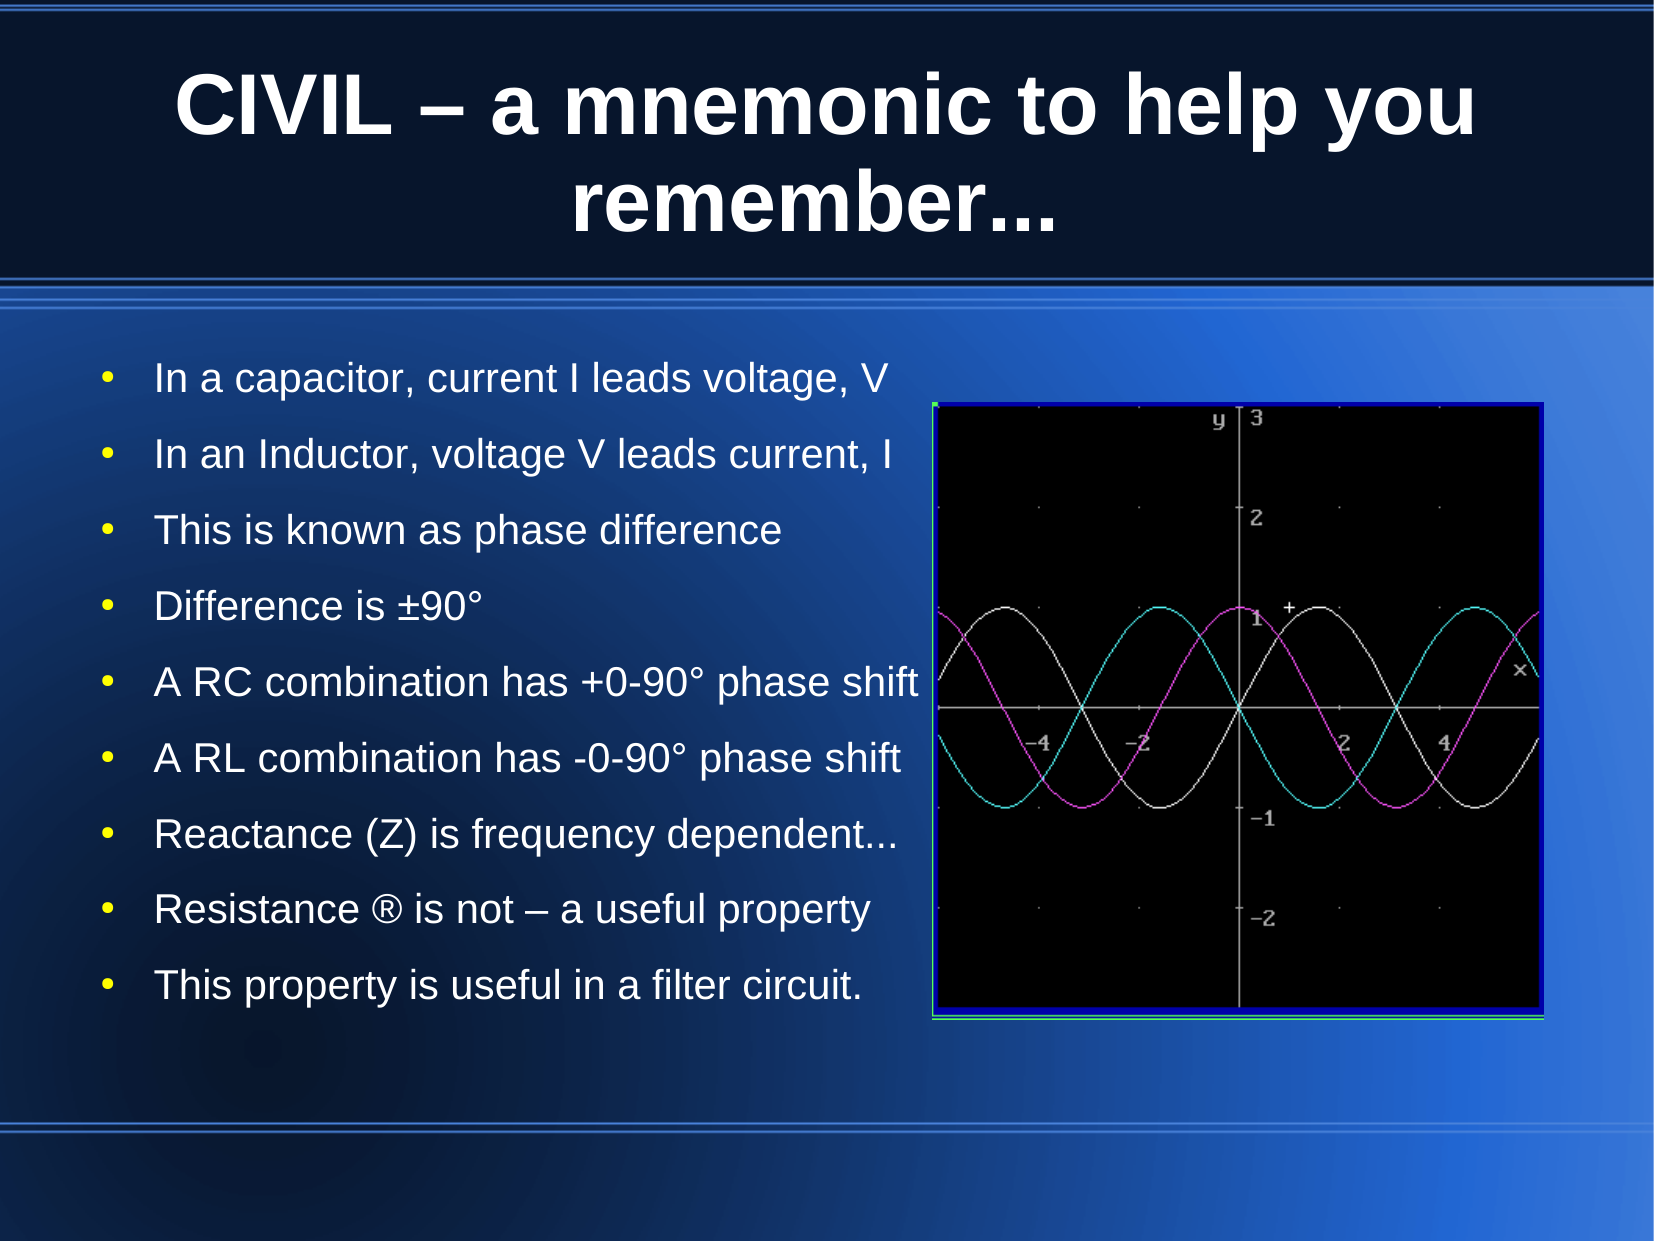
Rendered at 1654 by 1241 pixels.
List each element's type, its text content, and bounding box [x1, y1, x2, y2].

list In a capacitor, current I leads voltage, V In an Inductor, voltage V leads current, I This is known as phase difference Difference is ±90° A RC combination has +0-90° phase shift A RL combination has -0-90° phase shift Reactance (Z) is frequency dependent... Resistance ® is not – a useful property This property is useful in a filter circuit. [82, 355, 1571, 1058]
title CIVIL – a mnemonic to help you remember... [82, 49, 1571, 257]
picture [0, 0, 1654, 1241]
